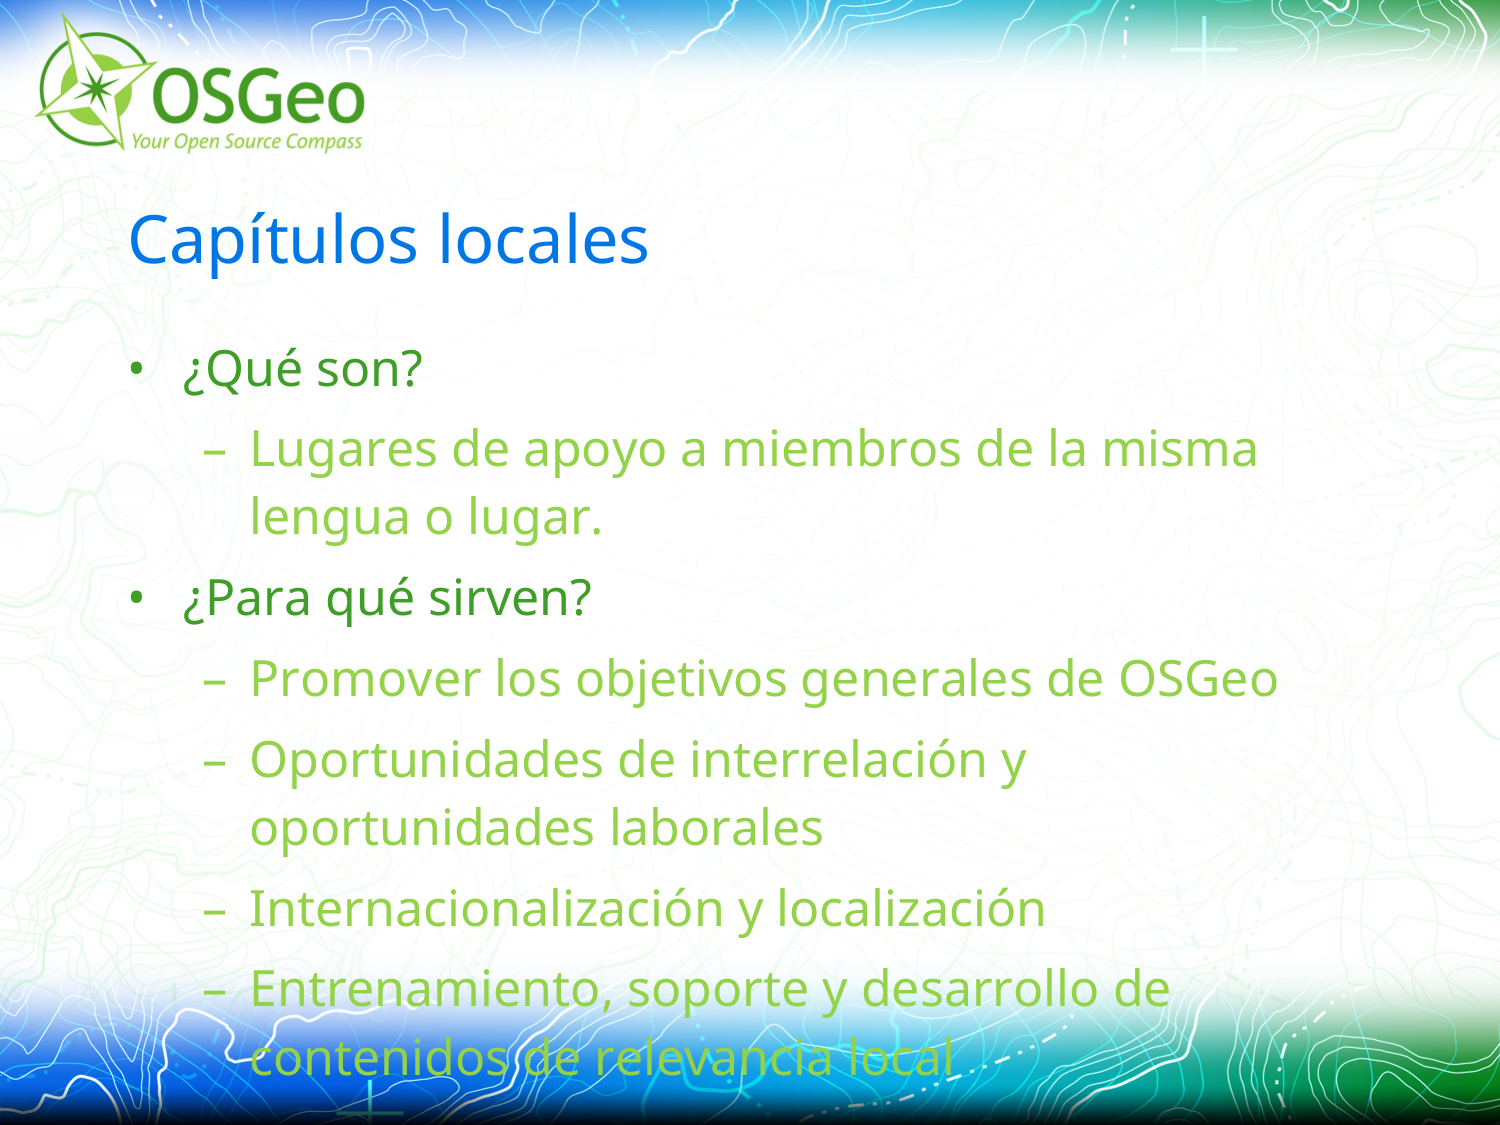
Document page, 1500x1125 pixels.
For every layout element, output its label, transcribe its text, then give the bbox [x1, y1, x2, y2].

title Capítulos locales [112, 187, 1388, 288]
picture [0, 0, 1500, 1125]
list ¿Qué son? Lugares de apoyo a miembros de la misma lengua o lugar. ¿Para qué sirven? Promover los objetivos generales de OSGeo Oportunidades de interrelación y oportunidades laborales Internacionalización y localización Entrenamiento, soporte y desarrollo de contenidos de relevancia local [112, 324, 1388, 1068]
